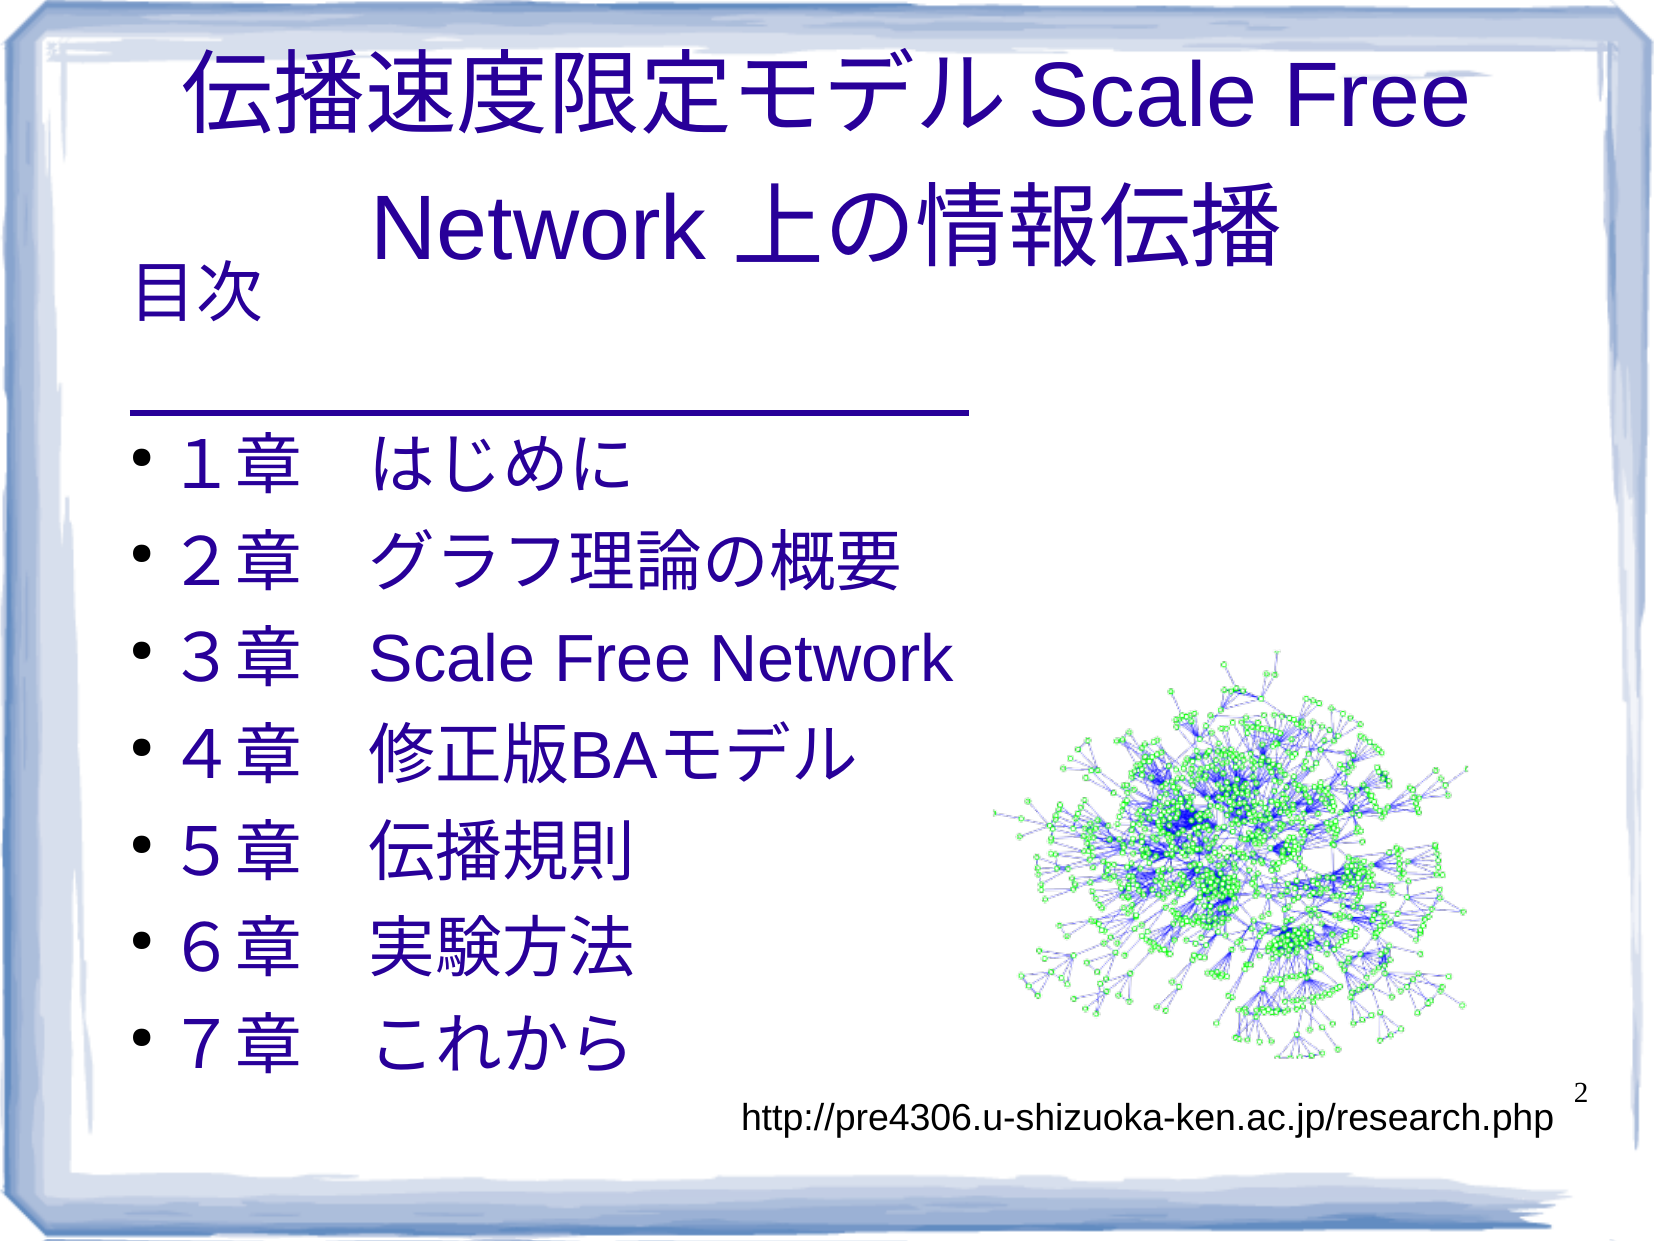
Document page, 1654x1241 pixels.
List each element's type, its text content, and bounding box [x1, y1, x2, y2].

text_box http://pre4306.u-shizuoka-ken.ac.jp/research.php [726, 1088, 1571, 1146]
title 伝播速度限定モデル Scale Free Network 上の情報伝播 [82, 30, 1571, 276]
picture [0, 0, 1654, 1241]
subtitle 目次 １章 はじめに ２章 グラフ理論の概要 ３章 Scale Free Network ４章 修正版BAモデル ５章 伝播規則 ６章 実験方法 ７章 これから [129, 261, 1607, 1066]
